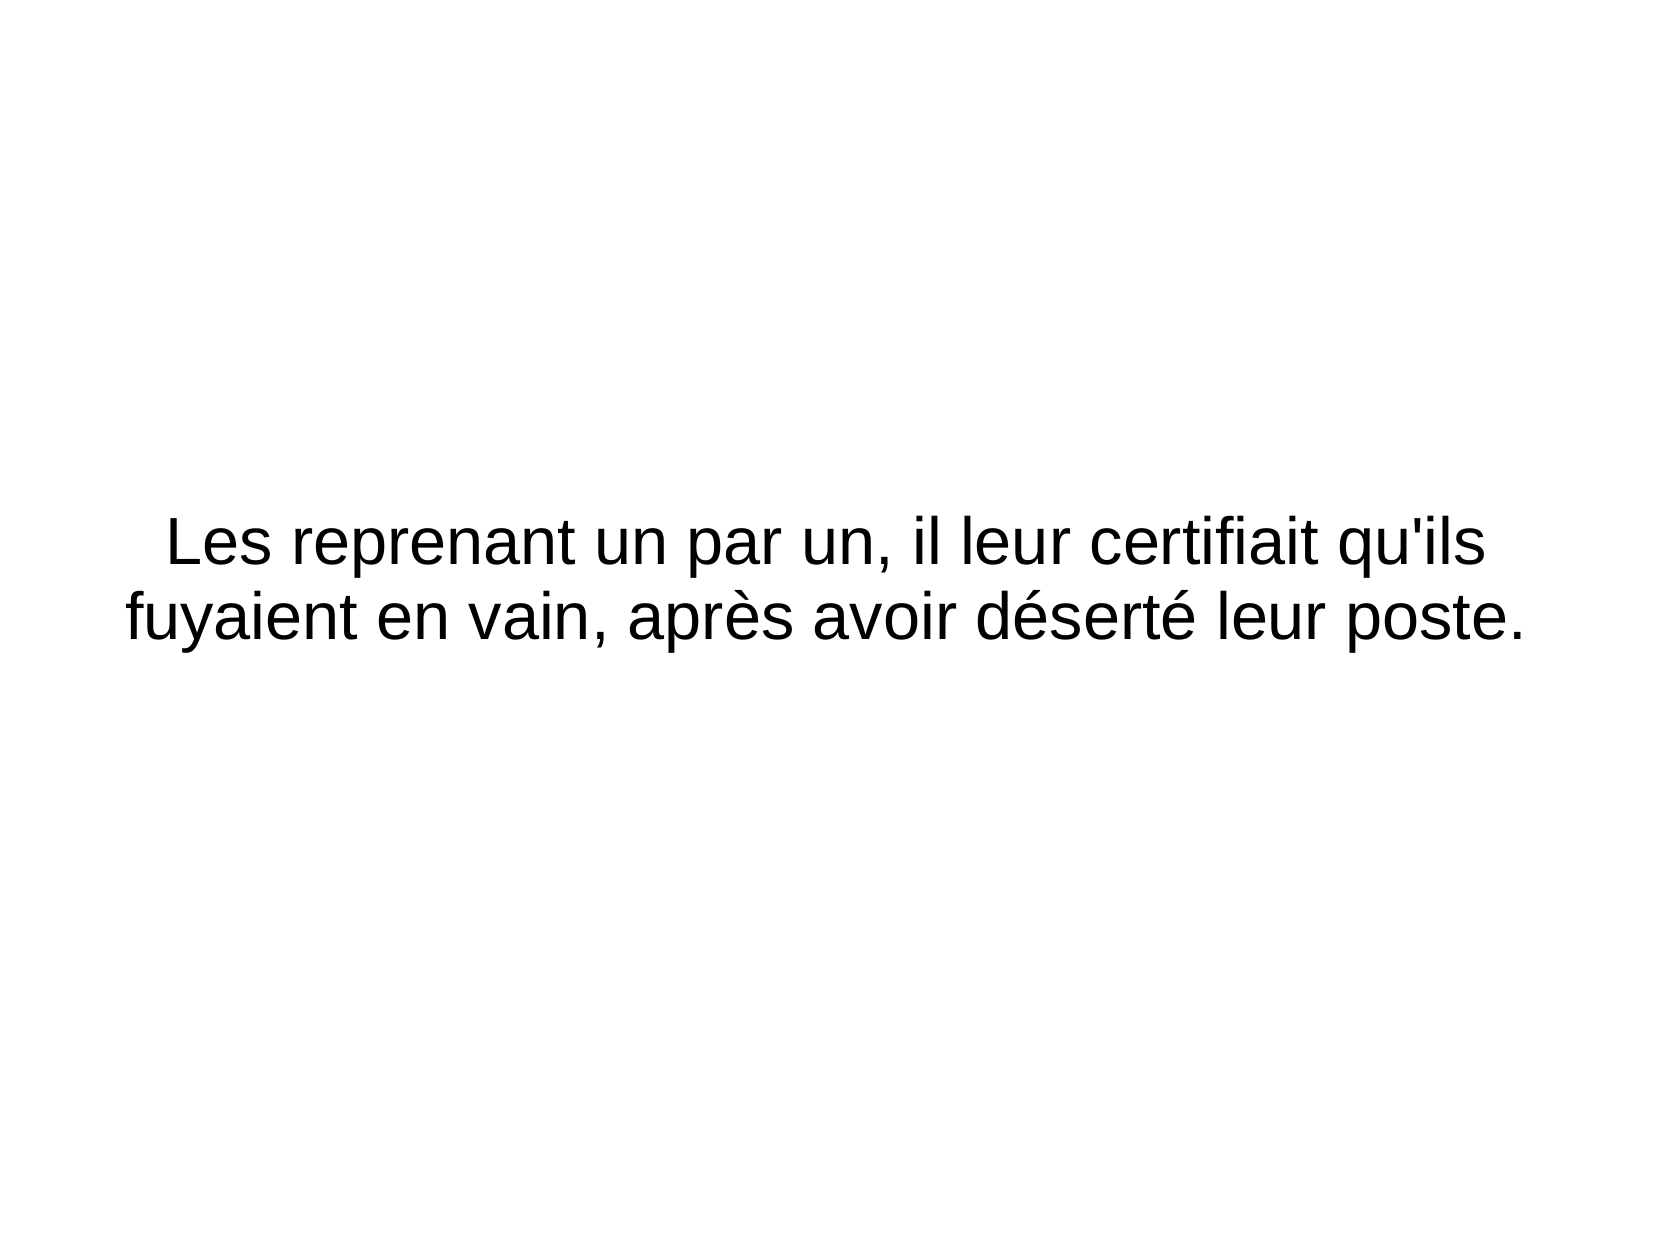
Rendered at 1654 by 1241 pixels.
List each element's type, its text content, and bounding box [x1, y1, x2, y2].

subtitle Les reprenant un par un, il leur certifiait qu'ils fuyaient en vain, après avoir déserté leur poste. [82, 49, 1571, 1109]
